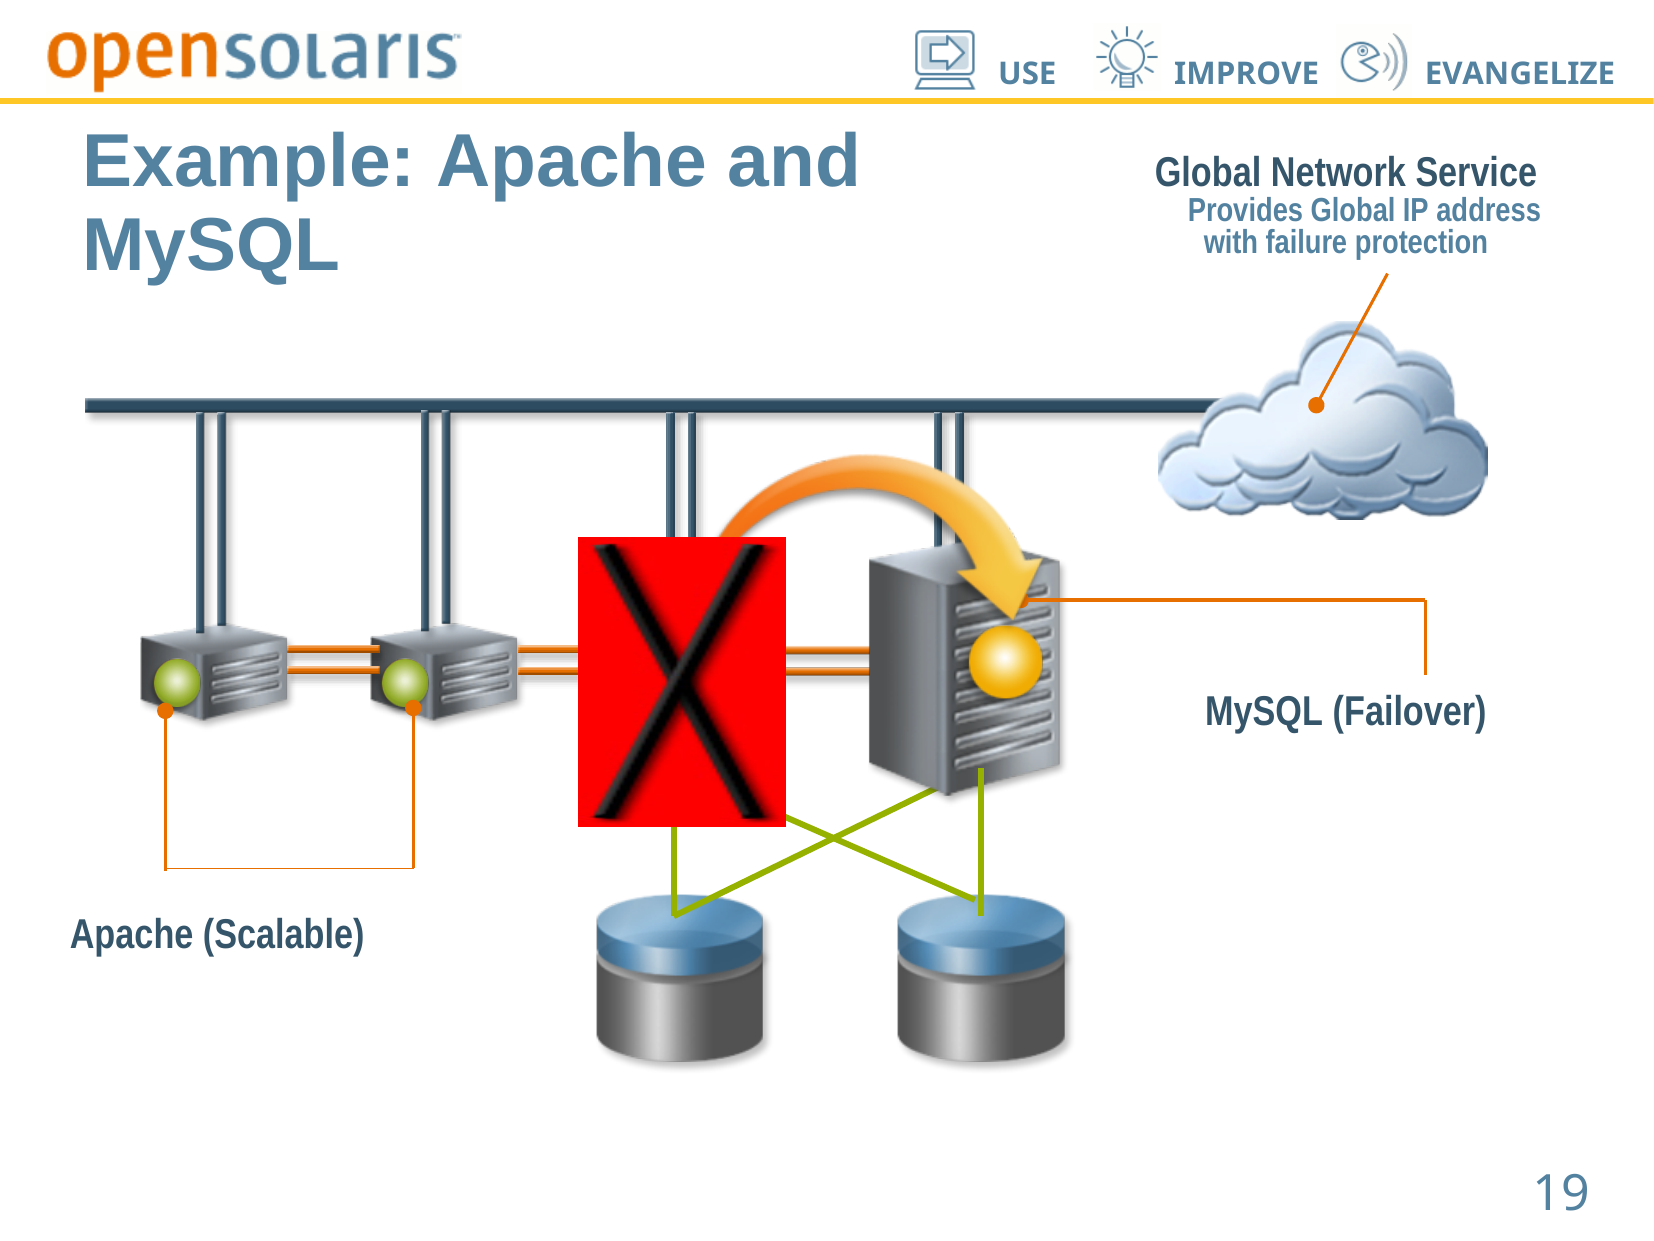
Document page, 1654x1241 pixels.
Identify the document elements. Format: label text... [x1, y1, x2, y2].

picture [594, 893, 777, 1076]
picture [1093, 23, 1161, 91]
picture [1336, 24, 1412, 98]
text_box Global Network Service Provides Global IP address with failure protection [1142, 147, 1598, 272]
title Example: Apache and MySQL [82, 109, 951, 296]
text_box MySQL (Failover) [1205, 692, 1612, 786]
picture [46, 31, 462, 94]
picture [895, 893, 1079, 1076]
picture [907, 22, 983, 98]
picture [85, 321, 1488, 827]
text_box Apache (Scalable) [54, 909, 381, 1002]
picture [677, 893, 712, 910]
